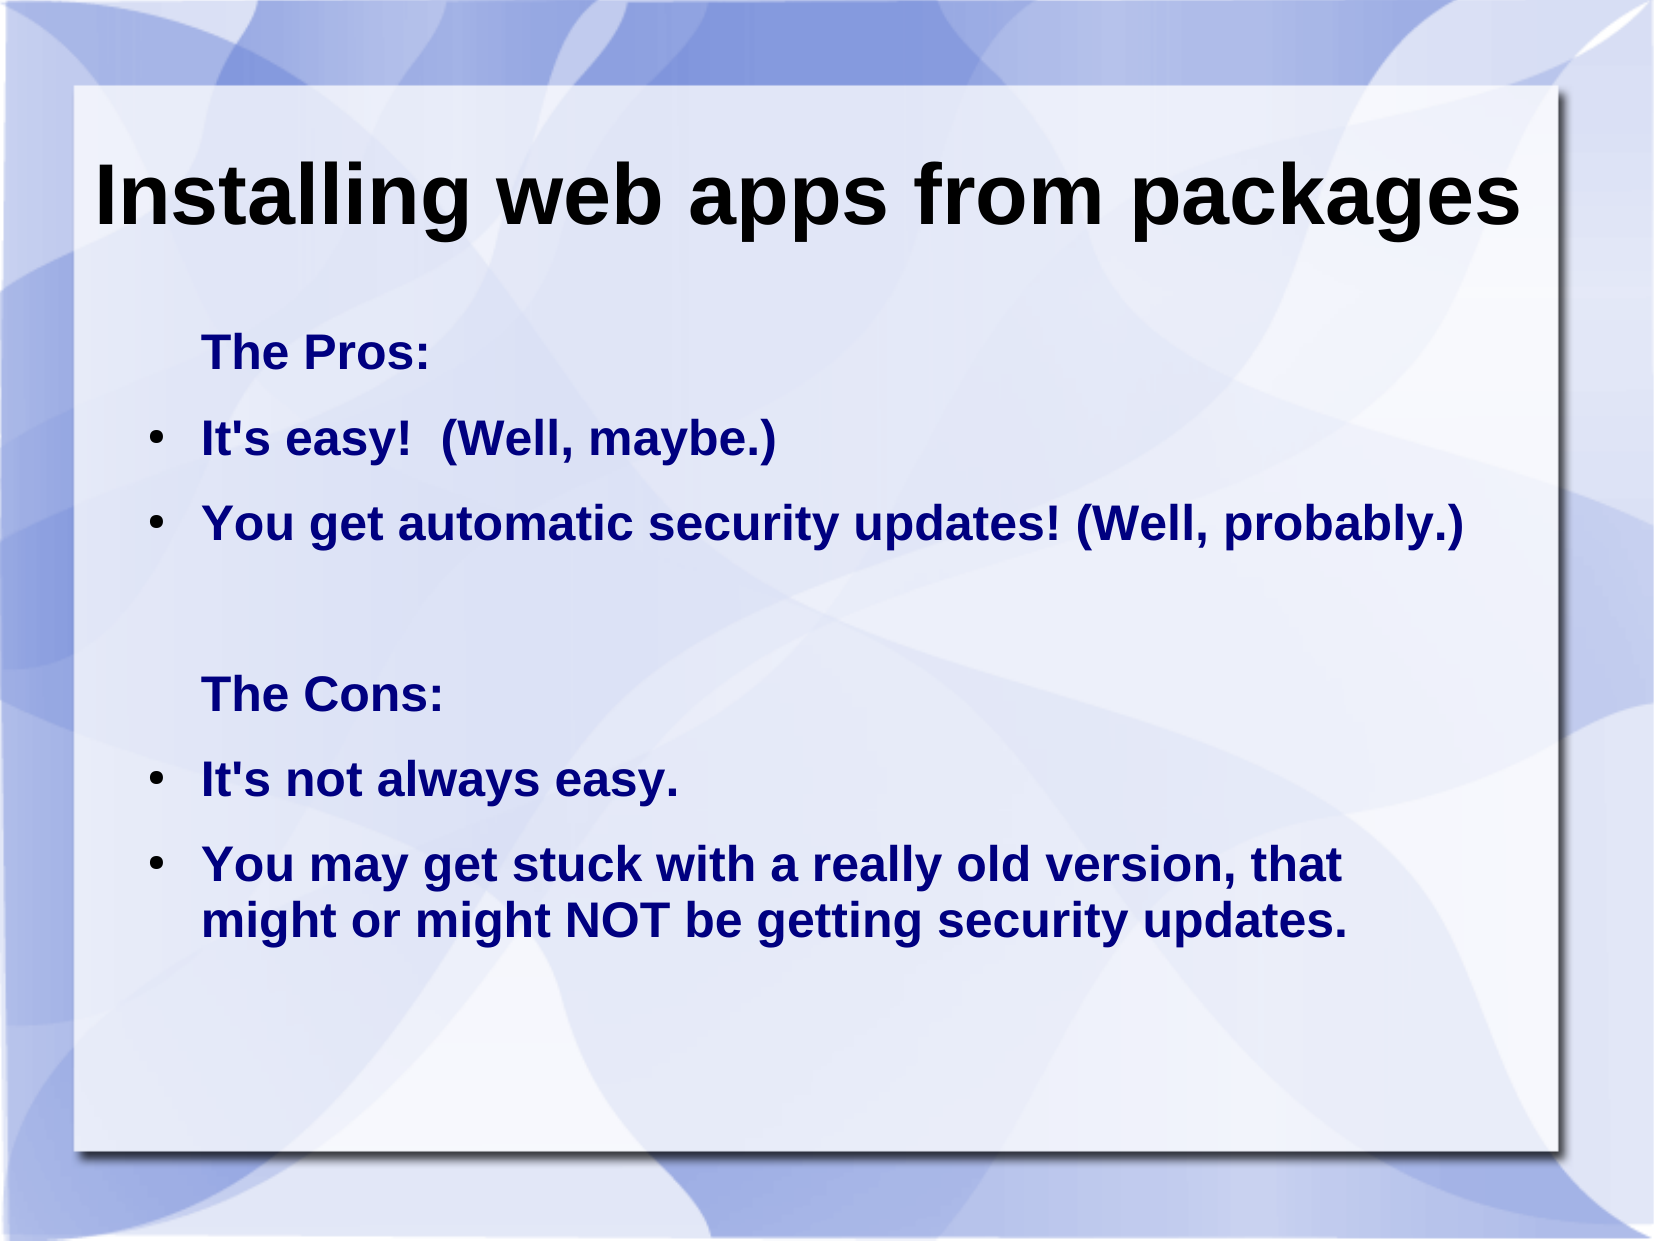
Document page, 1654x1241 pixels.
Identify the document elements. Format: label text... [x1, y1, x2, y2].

list The Pros: It's easy! (Well, maybe.) You get automatic security updates! (Well, probably.) The Cons: It's not always easy. You may get stuck with a really old version, that might or might NOT be getting security updates. [129, 324, 1489, 1045]
title Installing web apps from packages [82, 90, 1536, 298]
picture [0, 0, 1654, 1241]
